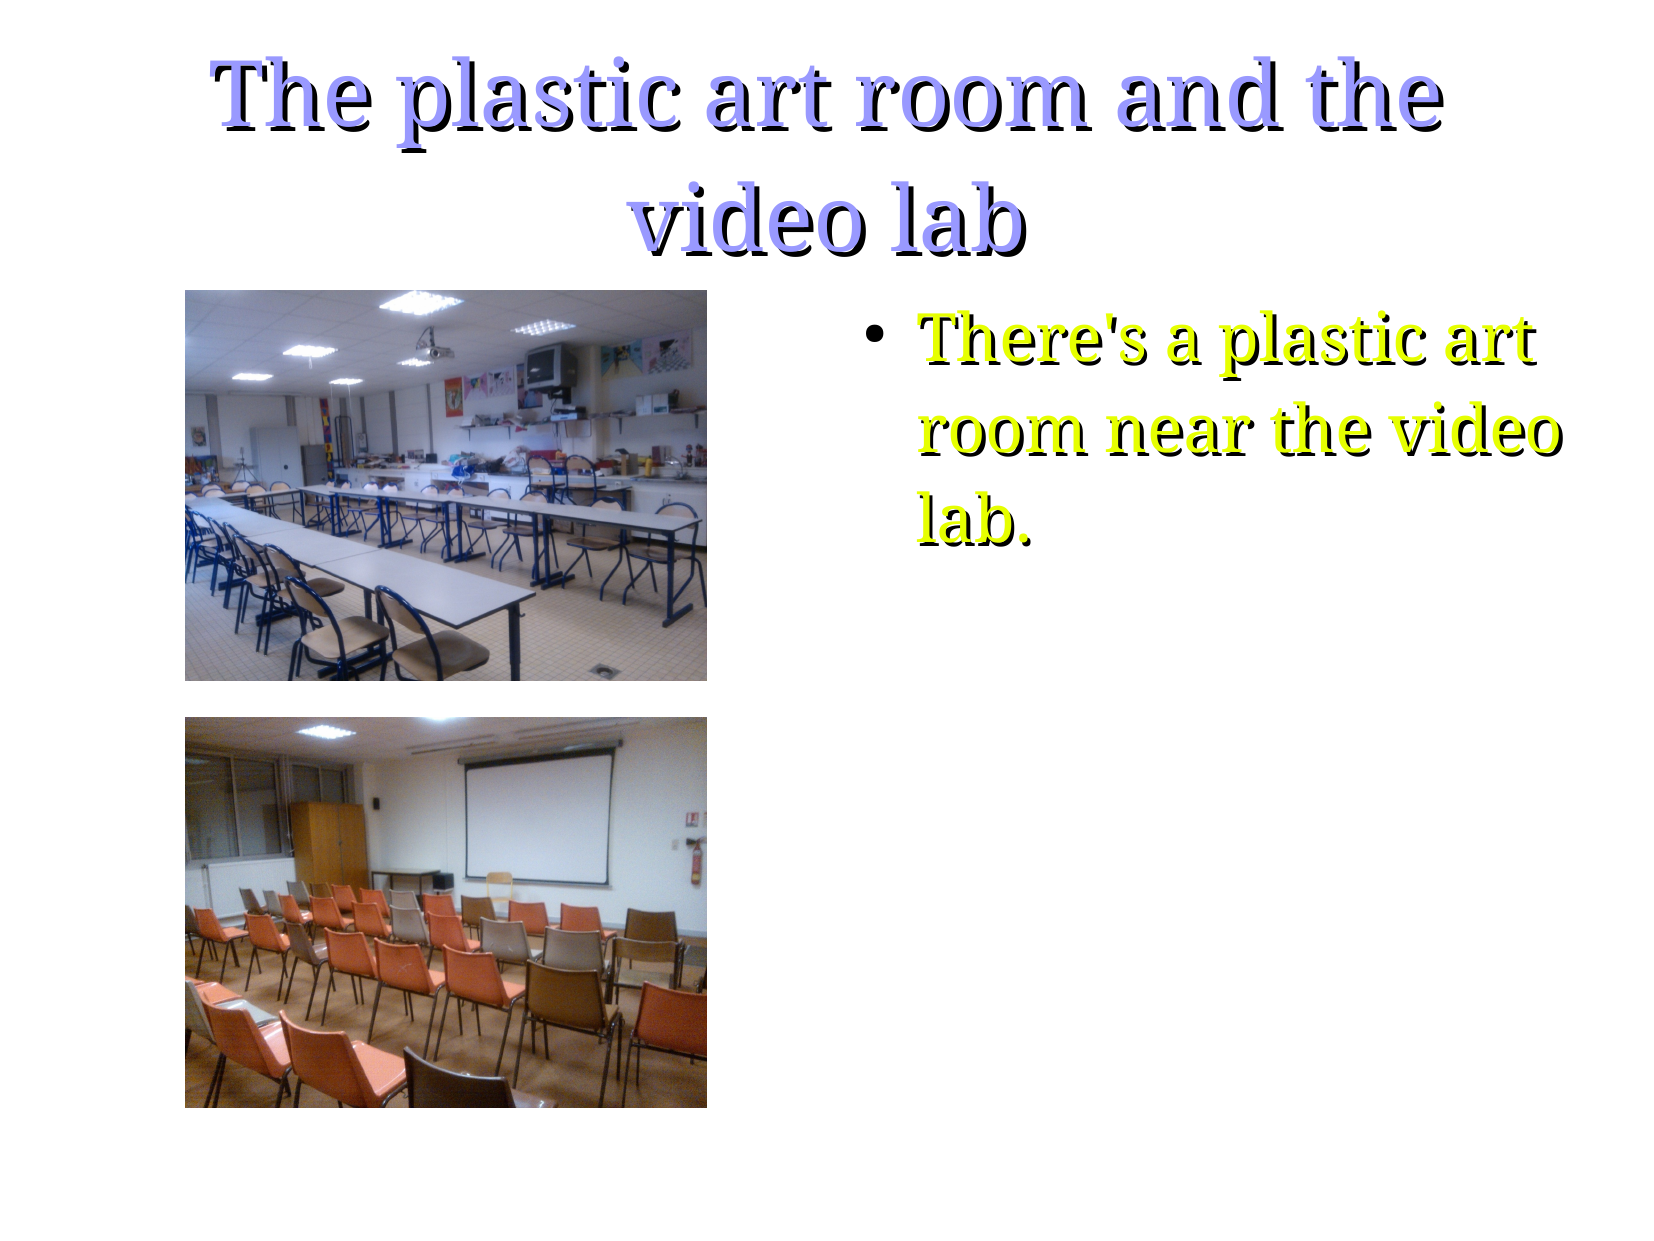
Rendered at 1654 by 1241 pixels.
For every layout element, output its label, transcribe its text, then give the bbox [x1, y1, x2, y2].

list There's a plastic art room near the video lab. [845, 290, 1572, 1109]
picture [185, 717, 707, 1109]
title The plastic art room and the video lab [82, 40, 1571, 266]
picture [185, 290, 707, 681]
